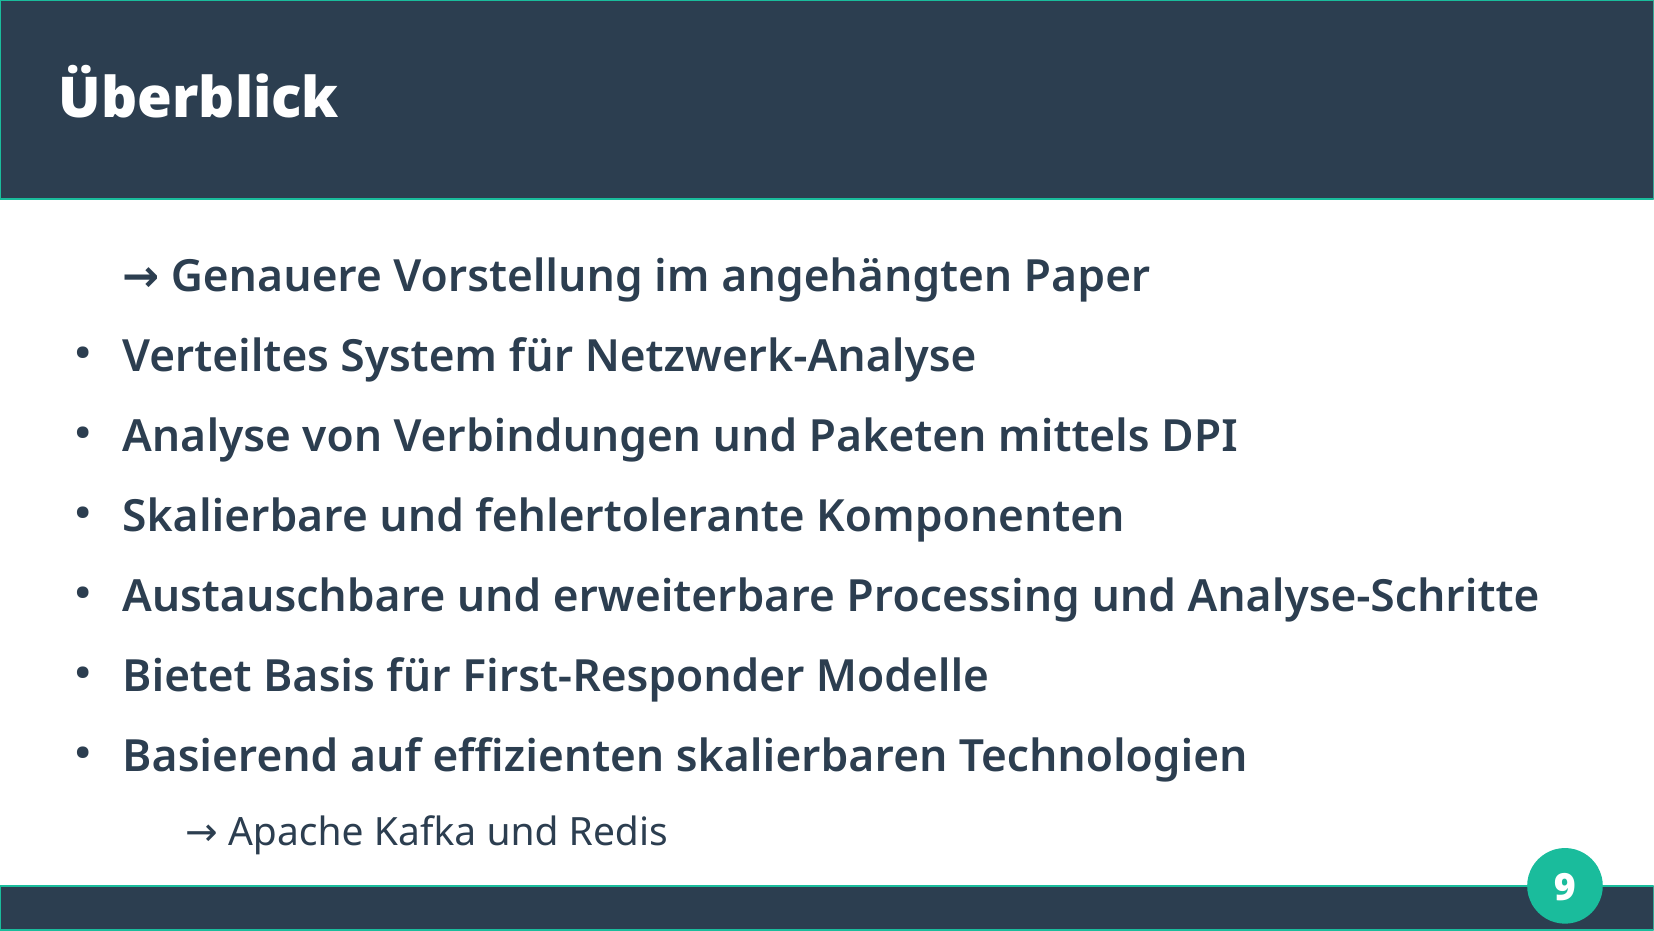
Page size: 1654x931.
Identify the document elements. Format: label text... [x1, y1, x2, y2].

title Überblick [59, 37, 1595, 155]
list → Genauere Vorstellung im angehängten Paper Verteiltes System für Netzwerk-Analyse Analyse von Verbindungen und Paketen mittels DPI Skalierbare und fehlertolerante Komponenten Austauschbare und erweiterbare Processing und Analyse-Schritte Bietet Basis für First-Responder Modelle Basierend auf effizienten skalierbaren Technologien → Apache Kafka und Redis [59, 243, 1595, 864]
